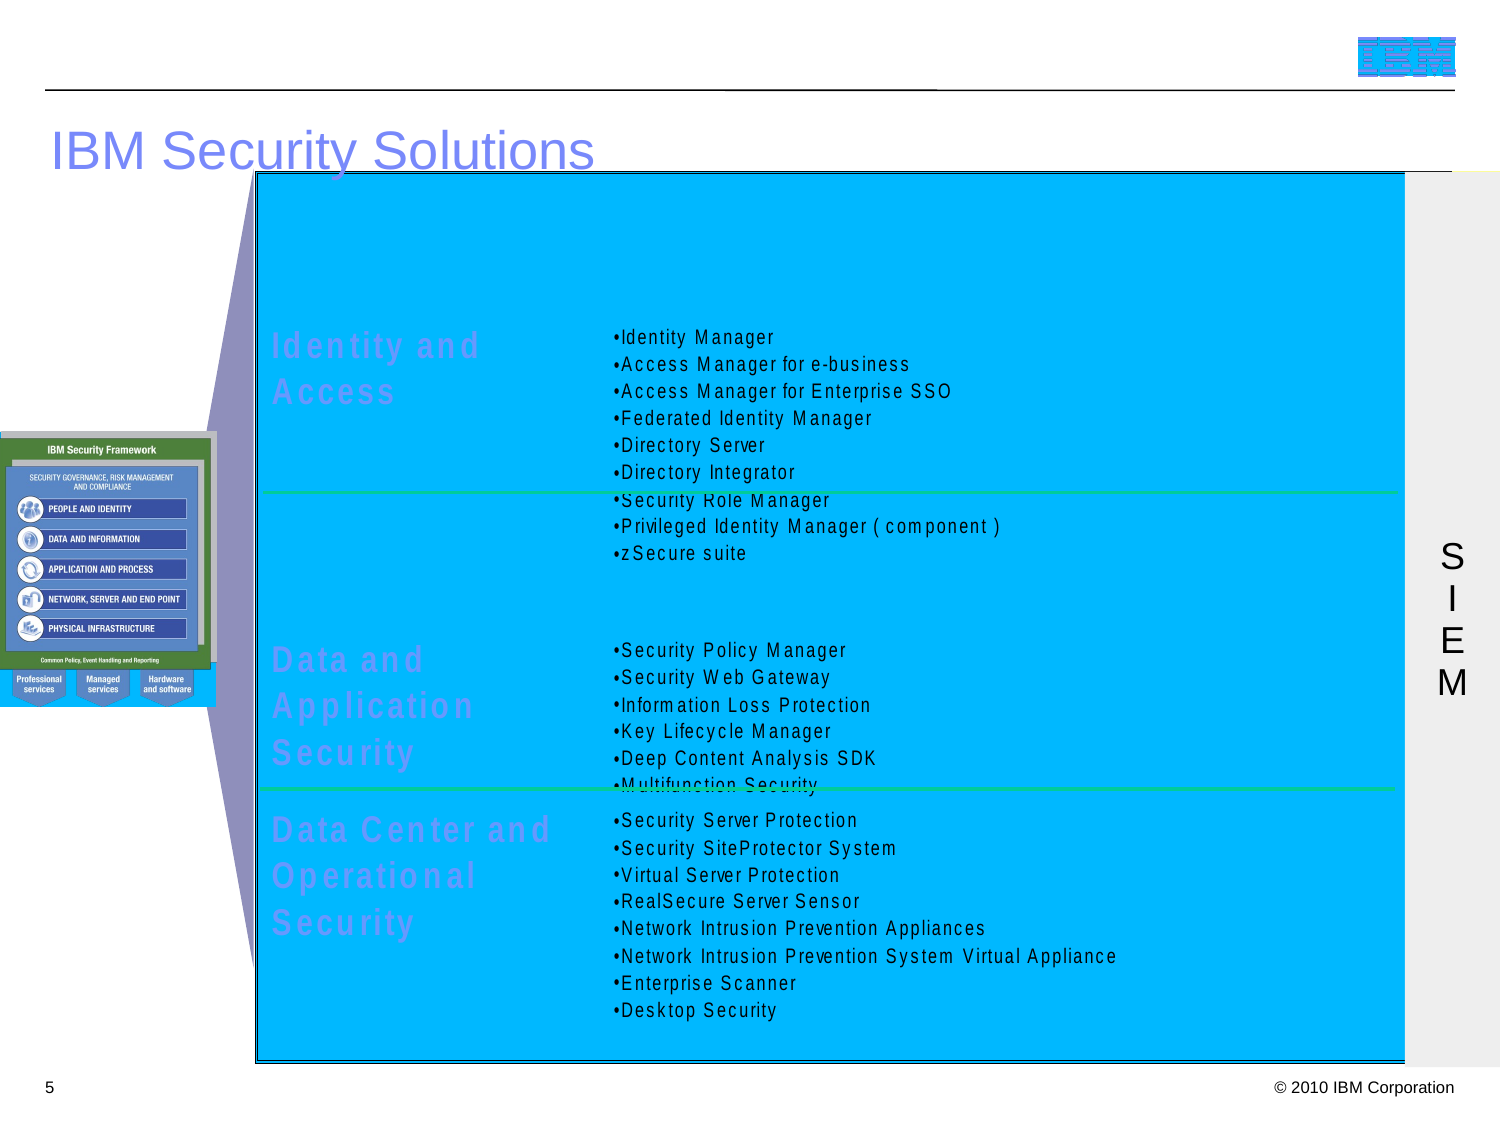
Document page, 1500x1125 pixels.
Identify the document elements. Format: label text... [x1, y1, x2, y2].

text_box S I E M [1404, 171, 1500, 1068]
chart [255, 171, 1404, 1064]
text_box [206, 204, 254, 969]
picture [0, 431, 217, 707]
text_box IBM Security Solutions [35, 115, 1399, 204]
